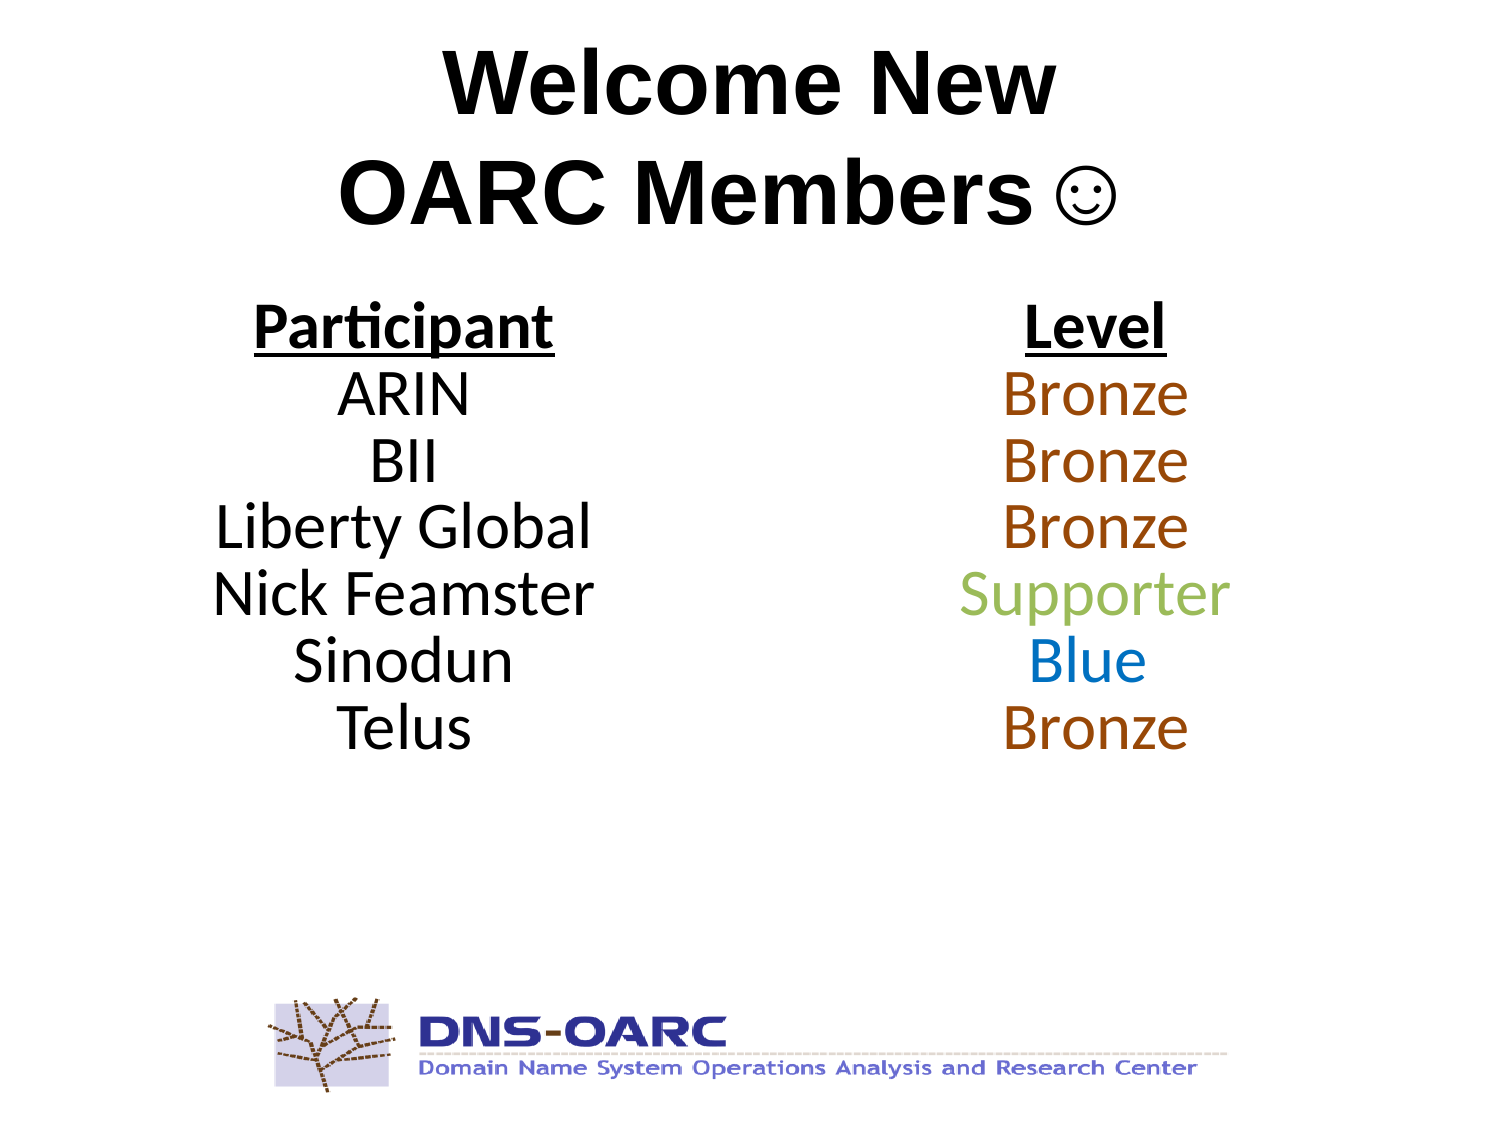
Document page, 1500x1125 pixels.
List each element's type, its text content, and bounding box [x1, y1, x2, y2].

title Welcome New OARC Members☺ [75, 31, 1425, 246]
list Level Bronze Bronze Bronze Supporter Blue Bronze [766, 298, 1426, 952]
list Participant ARIN BII Liberty Global Nick Feamster Sinodun Telus [75, 298, 734, 952]
picture [214, 991, 1259, 1099]
